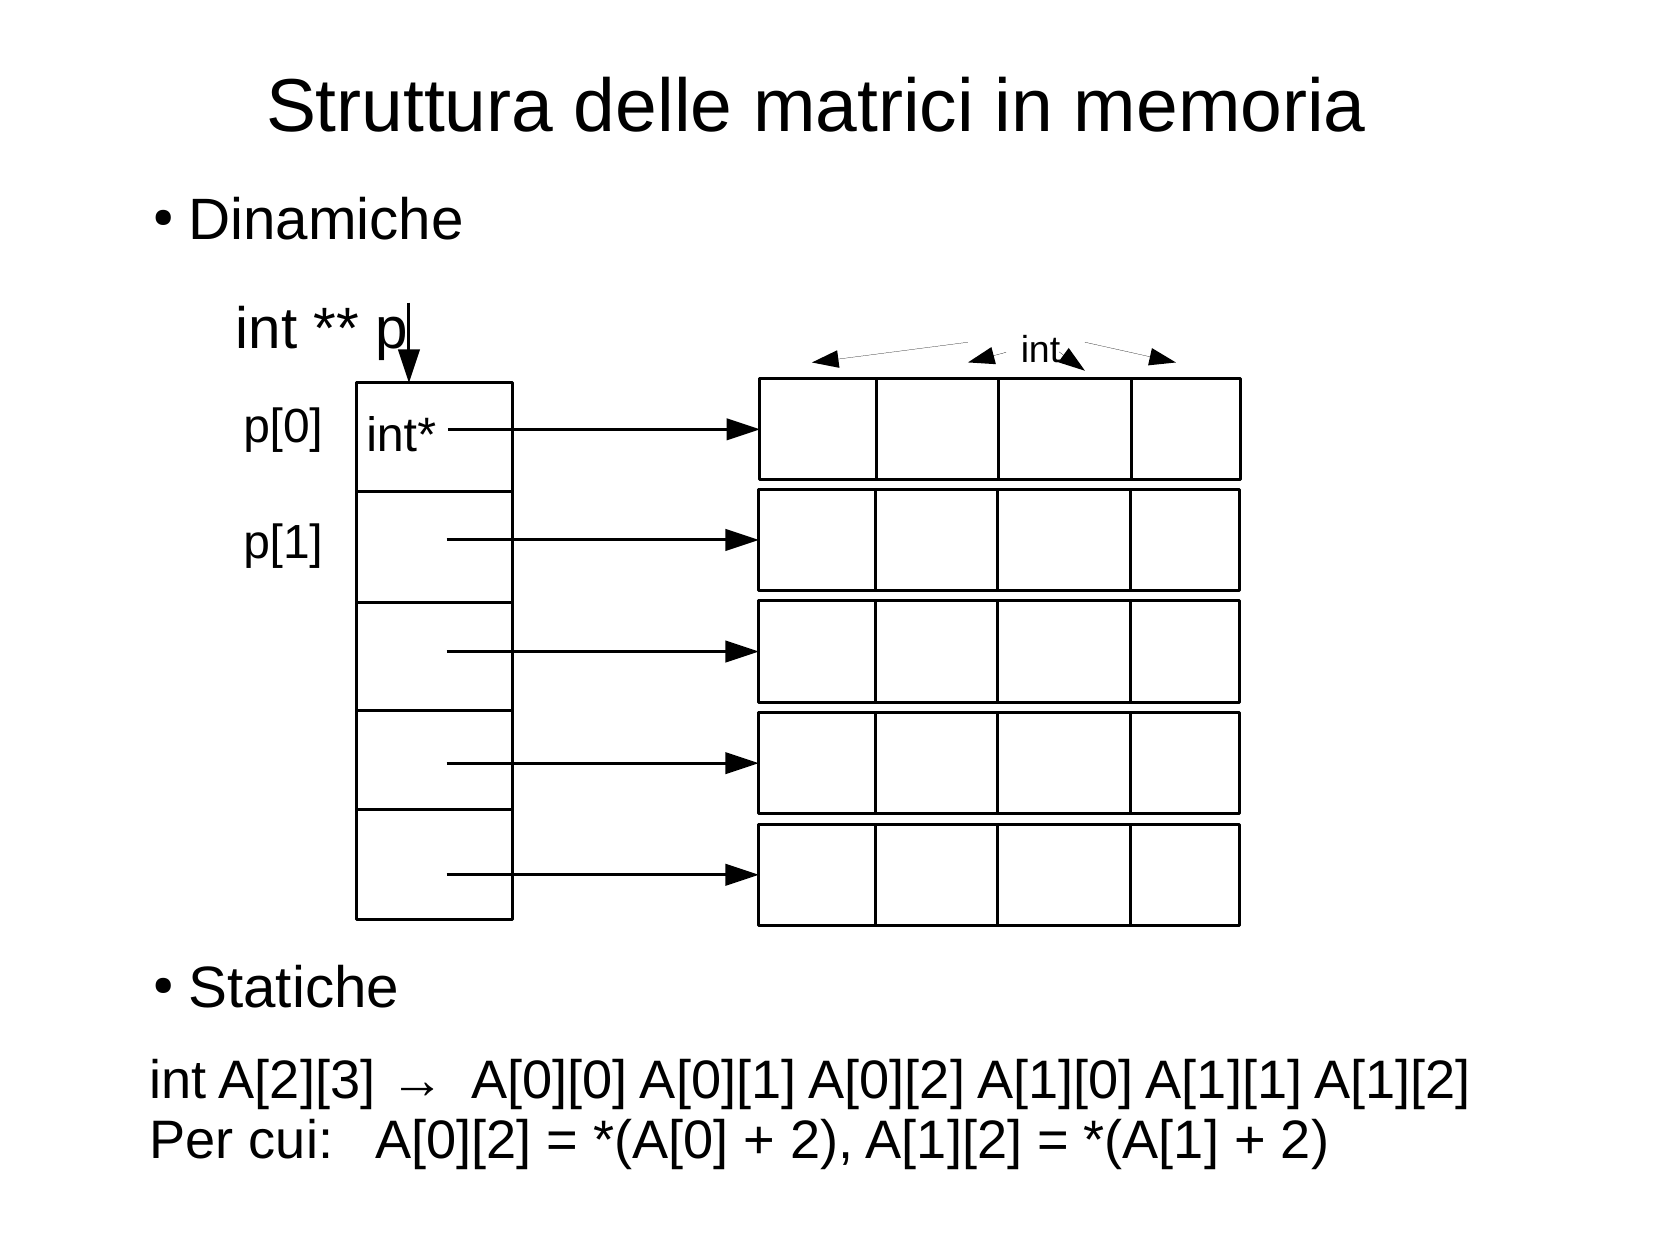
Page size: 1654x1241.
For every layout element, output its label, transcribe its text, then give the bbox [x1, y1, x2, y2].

text_box Statiche [138, 947, 415, 1028]
text_box p[1] [243, 514, 361, 569]
text_box int A[2][3] → A[0][0] A[0][1] A[0][2] A[1][0] A[1][1] A[1][2] Per cui: A[0][2] = *(A[0] + 2), A[1][2] = *(A[1] + 2) [134, 981, 1635, 1237]
text_box Dinamiche [138, 179, 479, 260]
text_box int* [366, 407, 484, 462]
title Struttura delle matrici in memoria [82, 2, 1571, 210]
text_box int ** p [220, 288, 430, 369]
text_box p[0] [243, 399, 361, 454]
text_box int [1006, 321, 1150, 379]
